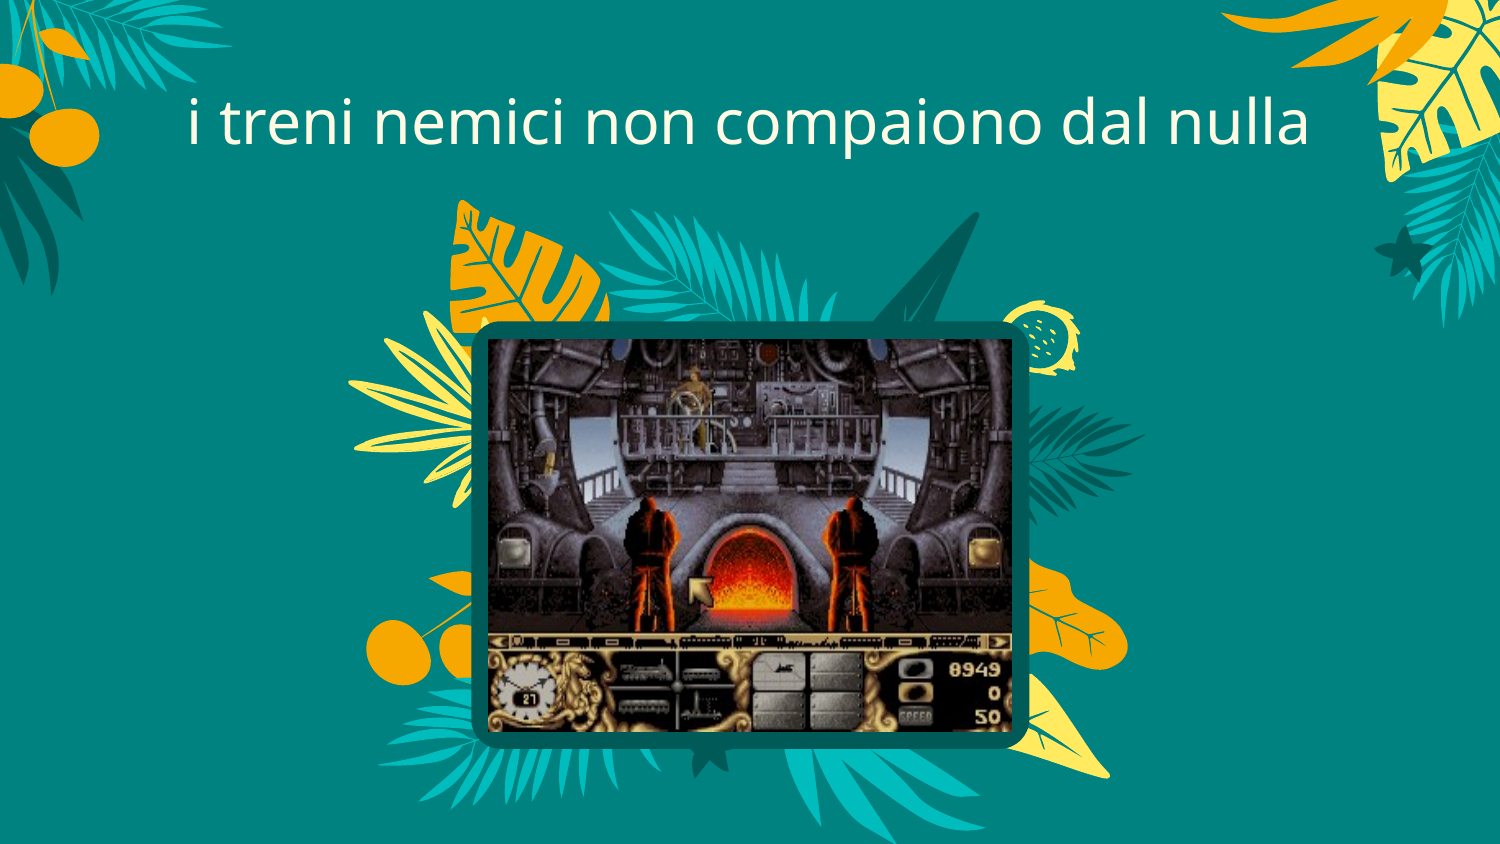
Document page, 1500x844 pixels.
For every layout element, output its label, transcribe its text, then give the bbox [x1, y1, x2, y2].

title i treni nemici non compaiono dal nulla [118, 72, 1382, 167]
picture [488, 339, 1012, 732]
text_box [348, 200, 1146, 844]
